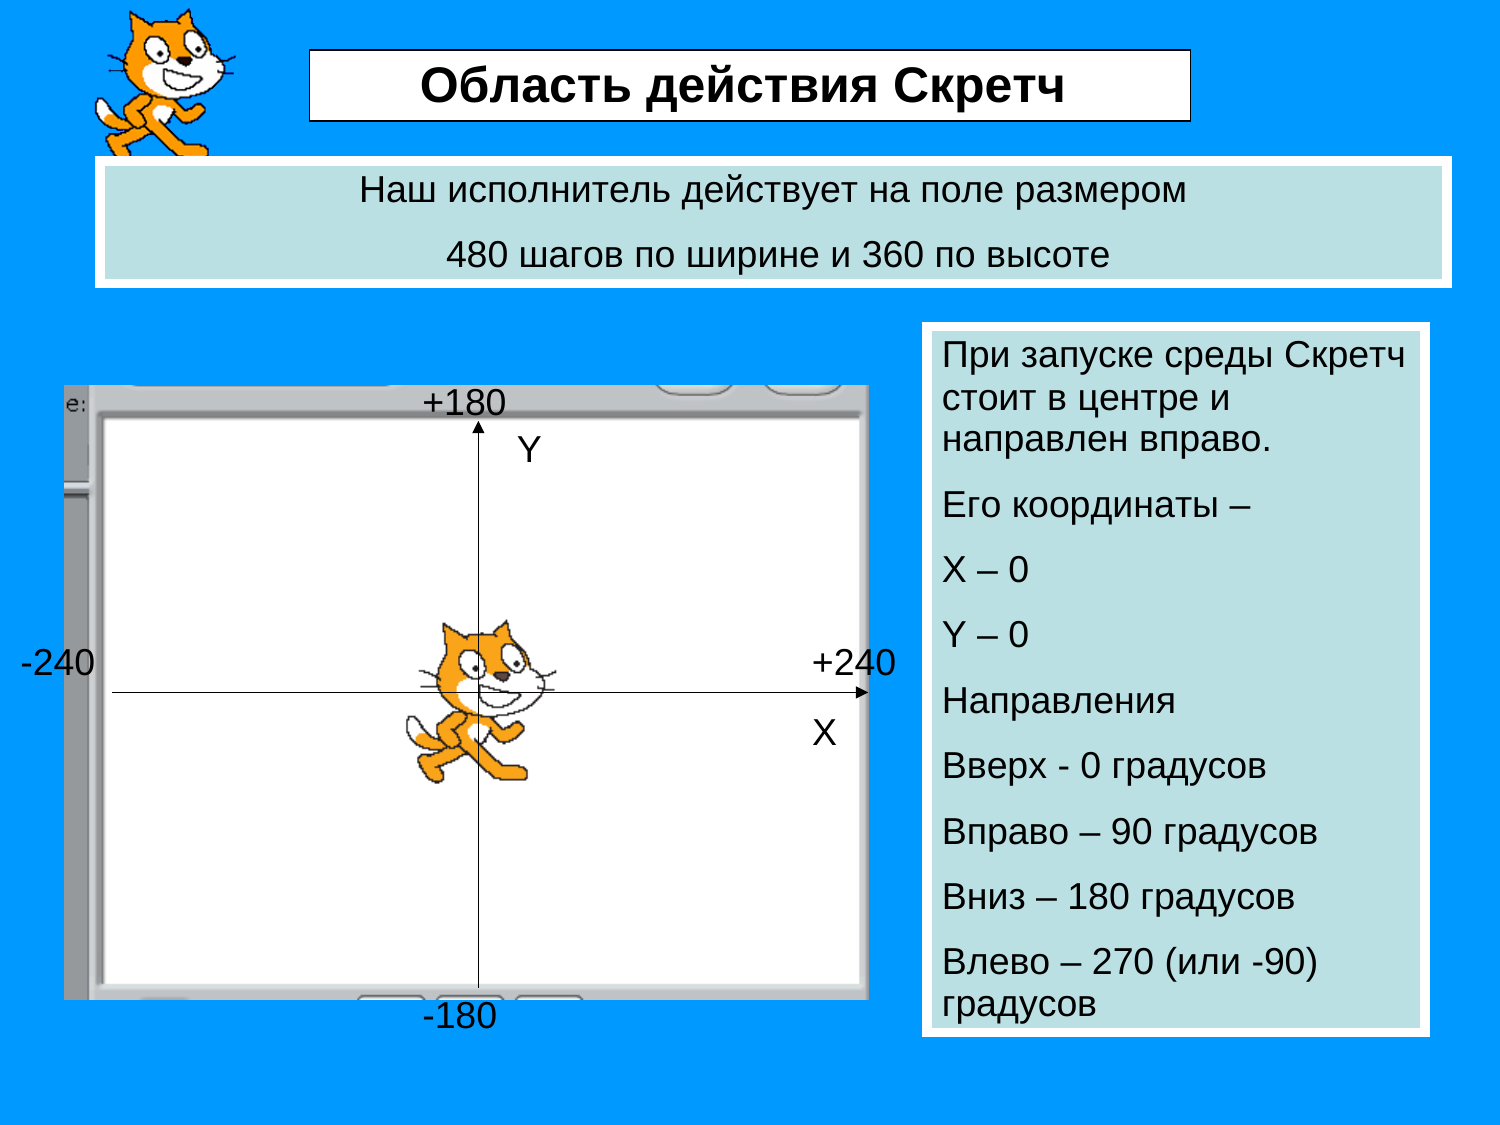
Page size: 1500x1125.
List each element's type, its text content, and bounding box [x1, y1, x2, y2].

picture [479, 693, 869, 1000]
text_box Область действия Скретч [309, 49, 1191, 122]
text_box +180 [407, 373, 562, 431]
picture [64, 385, 478, 1000]
picture [75, 0, 284, 177]
text_box Y [502, 420, 565, 479]
text_box Наш исполнитель действует на поле размером 480 шагов по ширине и 360 по высоте [99, 160, 1447, 284]
text_box При запуске среды Скретч стоит в центре и направлен вправо. Его координаты – Х – 0 Y – 0 Направления Вверх - 0 градусов Вправо – 90 градусов Вниз – 180 градусов Влево – 270 (или -90) градусов [927, 326, 1426, 1033]
text_box Х [797, 704, 860, 762]
text_box -180 [407, 986, 538, 1045]
text_box -240 [5, 633, 136, 691]
picture [479, 385, 869, 692]
text_box +240 [797, 633, 945, 691]
